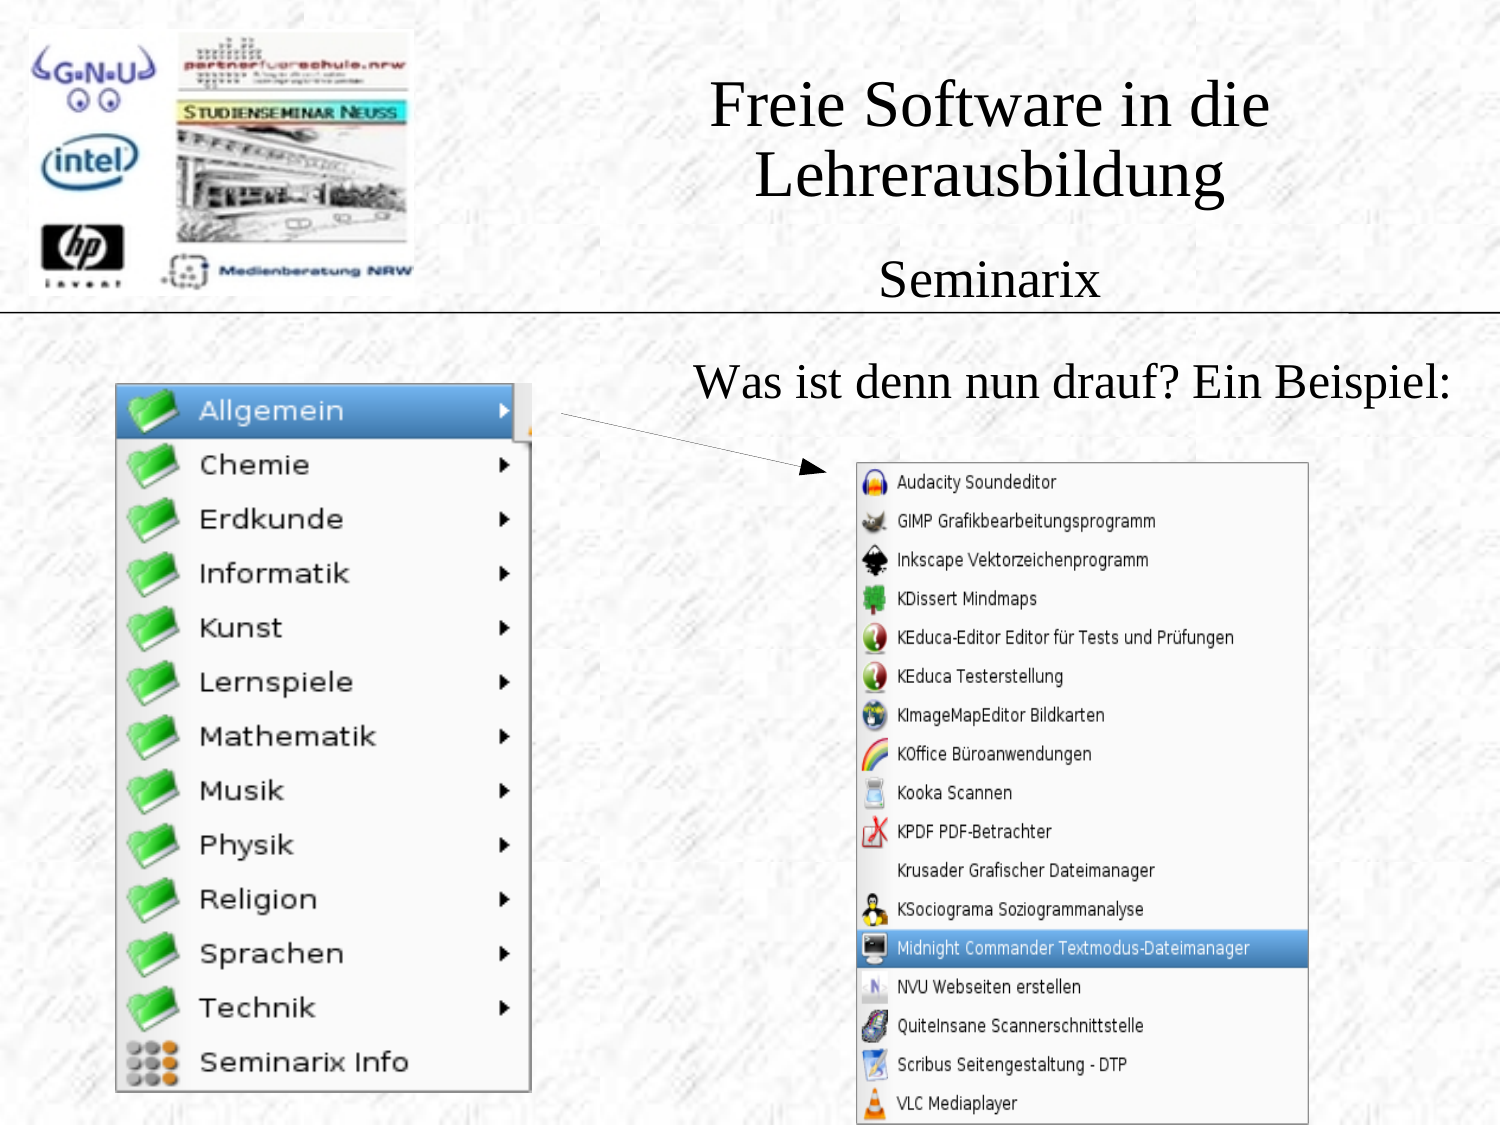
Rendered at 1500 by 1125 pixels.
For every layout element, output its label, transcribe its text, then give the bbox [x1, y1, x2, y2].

picture [0, 314, 1500, 1125]
text_box Was ist denn nun drauf? Ein Beispiel: [679, 343, 1477, 414]
picture [0, 0, 1500, 311]
text_box Freie Software in die Lehrerausbildung Seminarix [476, 62, 1500, 317]
